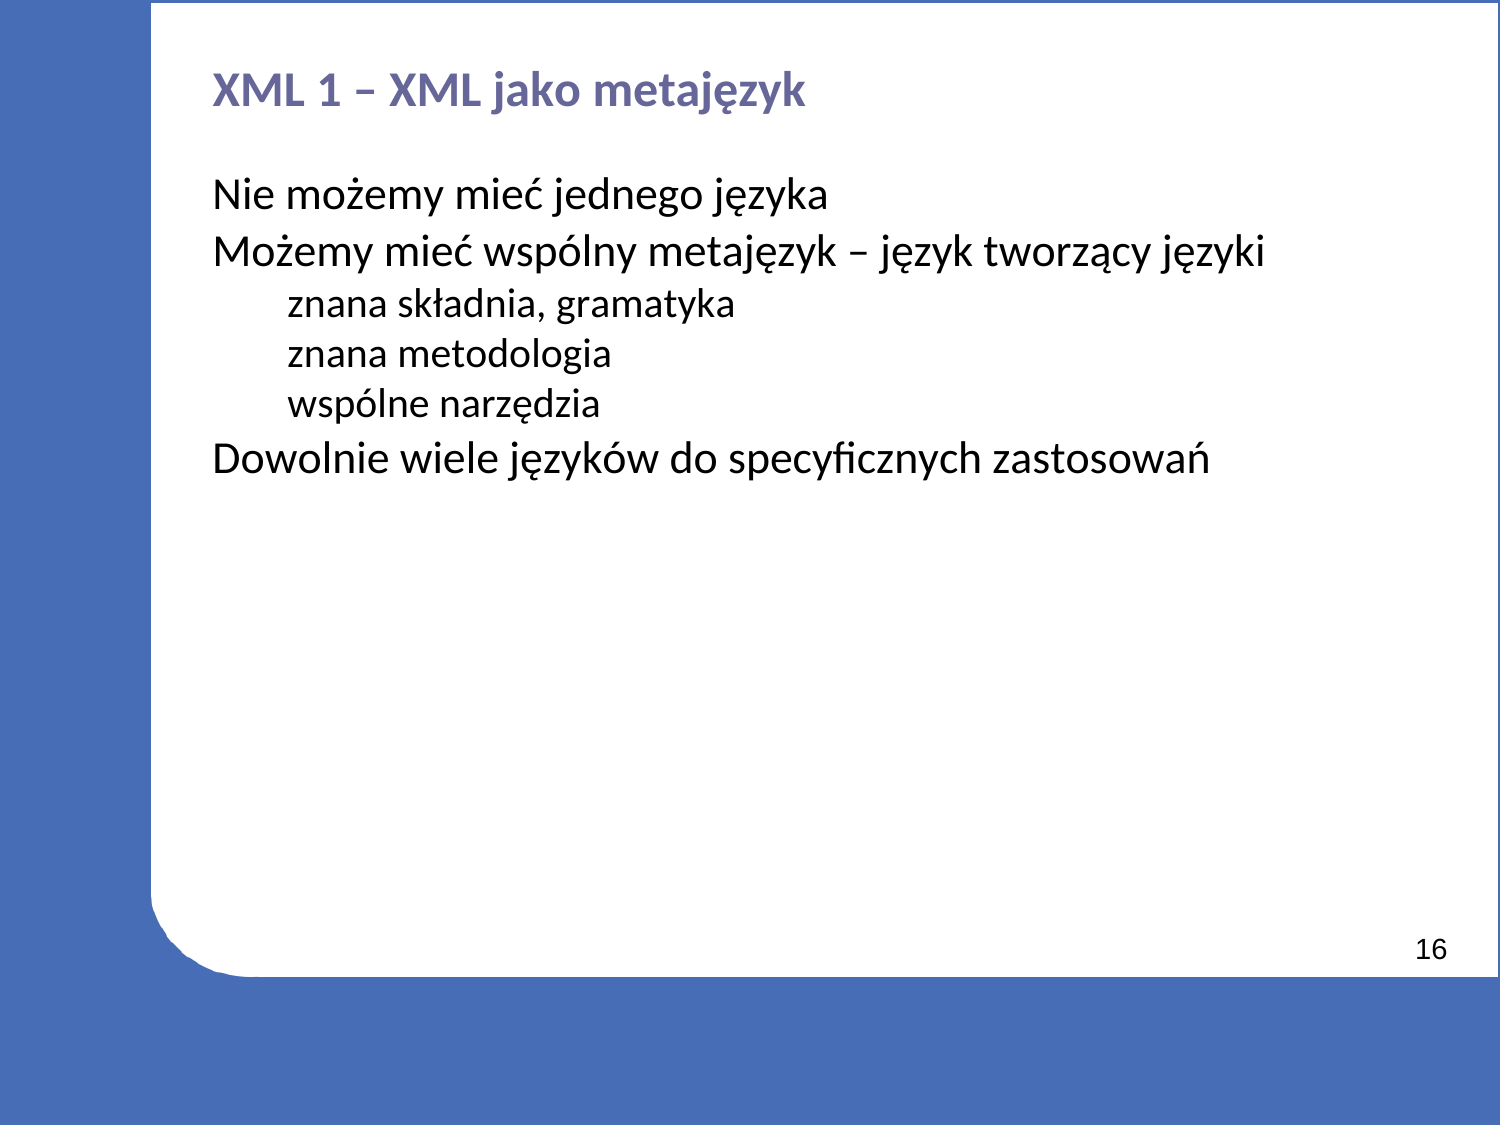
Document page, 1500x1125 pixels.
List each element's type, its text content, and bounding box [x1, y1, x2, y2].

title XML 1 – XML jako metajęzyk [212, 24, 1447, 164]
picture [0, 0, 1500, 1125]
list Nie możemy mieć jednego języka Możemy mieć wspólny metajęzyk – język tworzący języki znana składnia, gramatyka znana metodologia wspólne narzędzia Dowolnie wiele języków do specyficznych zastosowań [212, 174, 1448, 911]
